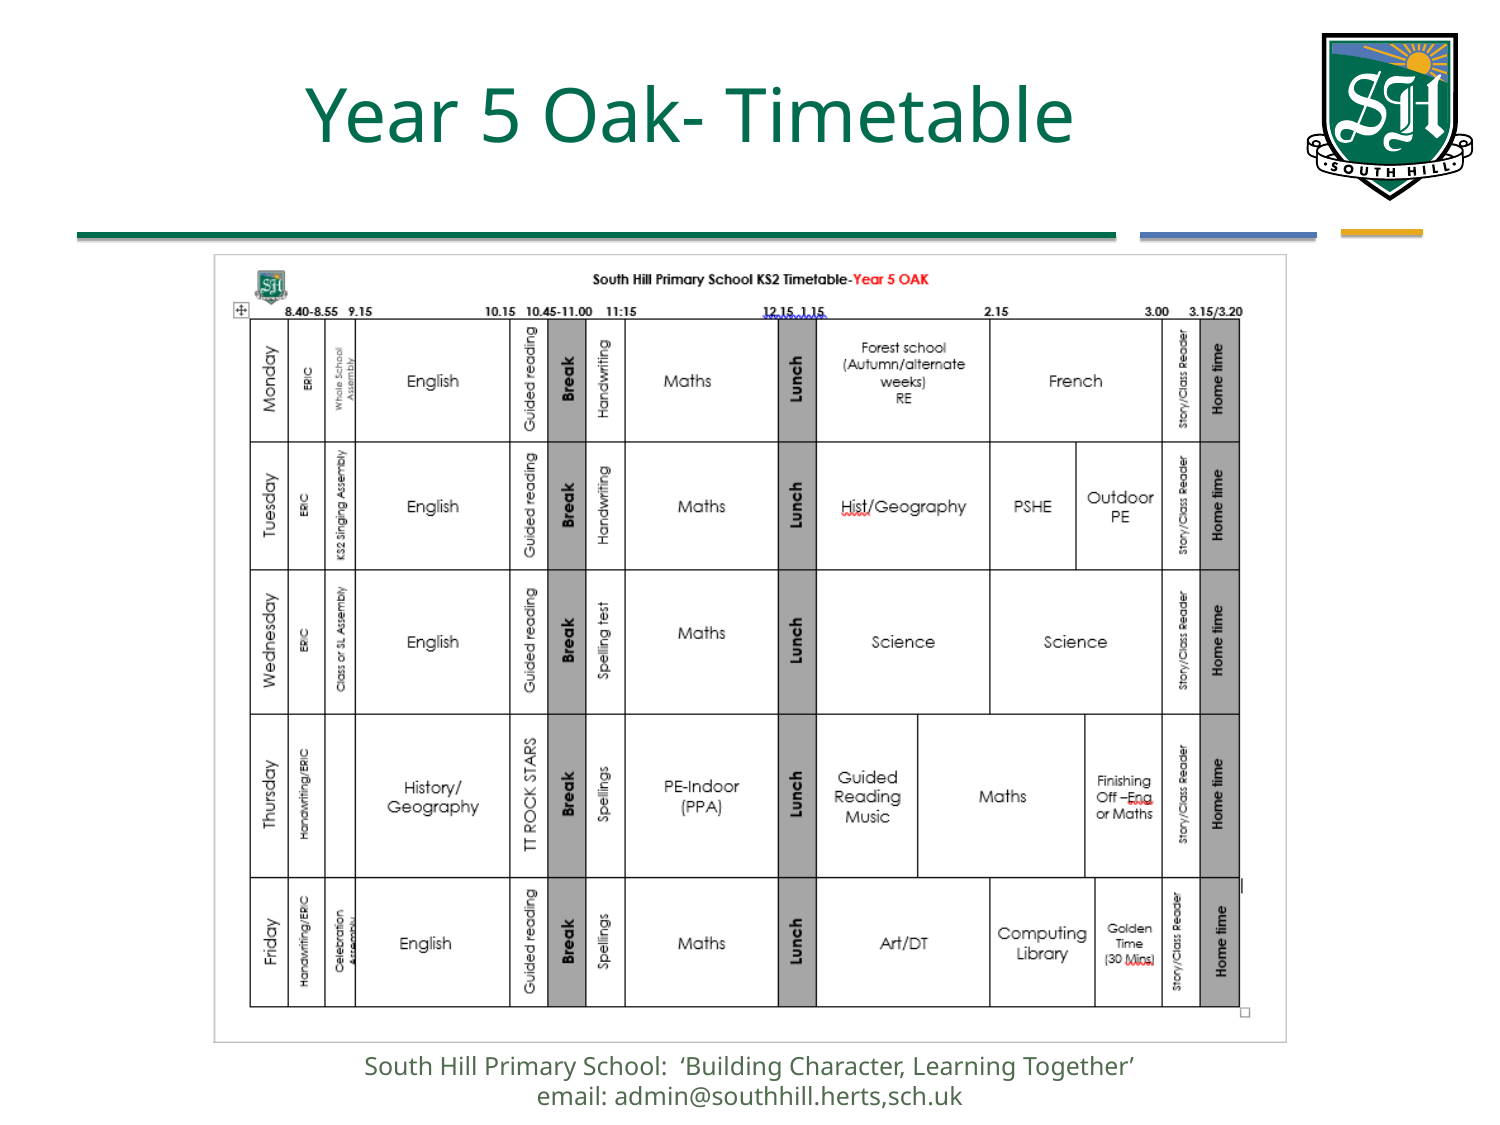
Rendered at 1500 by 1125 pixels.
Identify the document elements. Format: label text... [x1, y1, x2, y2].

picture [213, 254, 1287, 1043]
title Year 5 Oak- Timetable [76, 19, 1306, 207]
text_box South Hill Primary School: ‘Building Character, Learning Together’ email: admin@southhill.herts,sch.uk [253, 1043, 1247, 1103]
